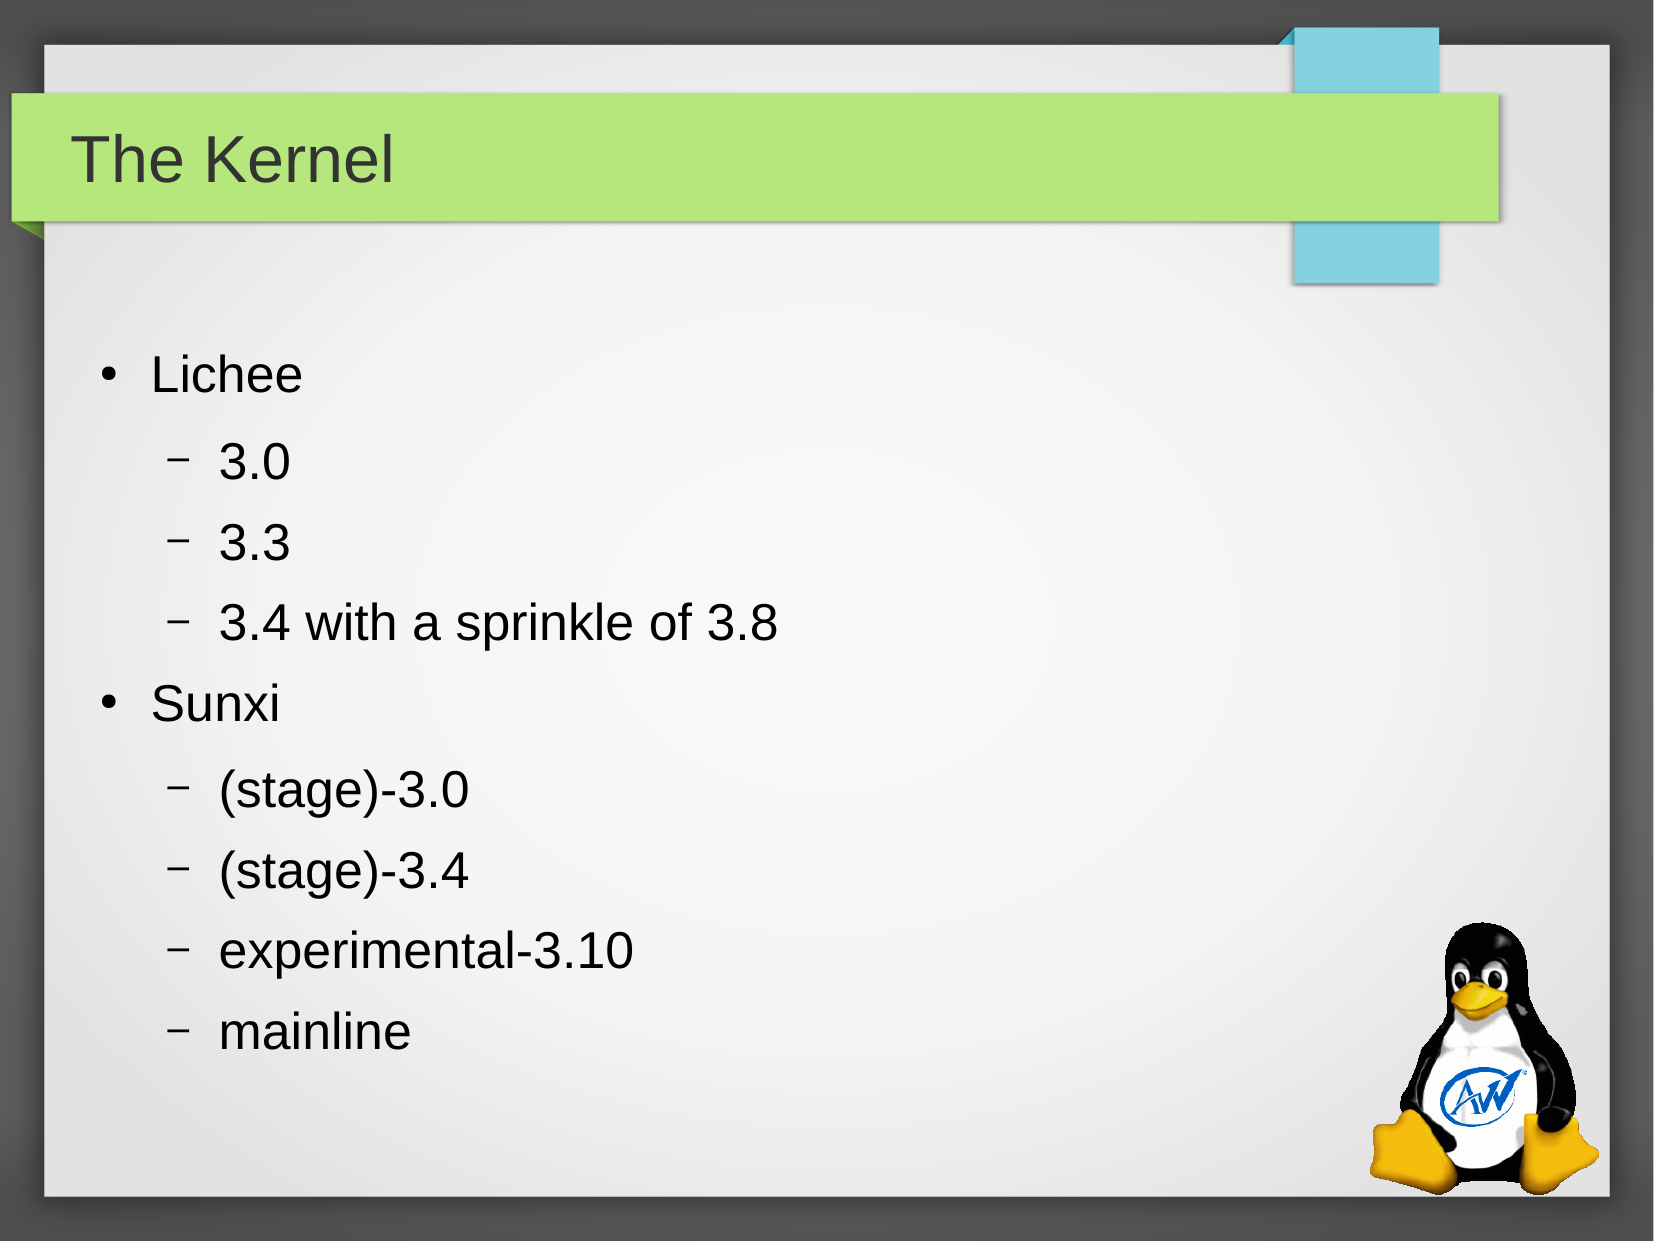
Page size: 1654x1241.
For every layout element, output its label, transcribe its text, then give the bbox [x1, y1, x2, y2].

picture [0, 0, 1654, 1241]
title The Kernel [70, 106, 1229, 213]
list Lichee 3.0 3.3 3.4 with a sprinkle of 3.8 Sunxi (stage)-3.0 (stage)-3.4 experimental-3.10 mainline [82, 343, 1538, 1063]
